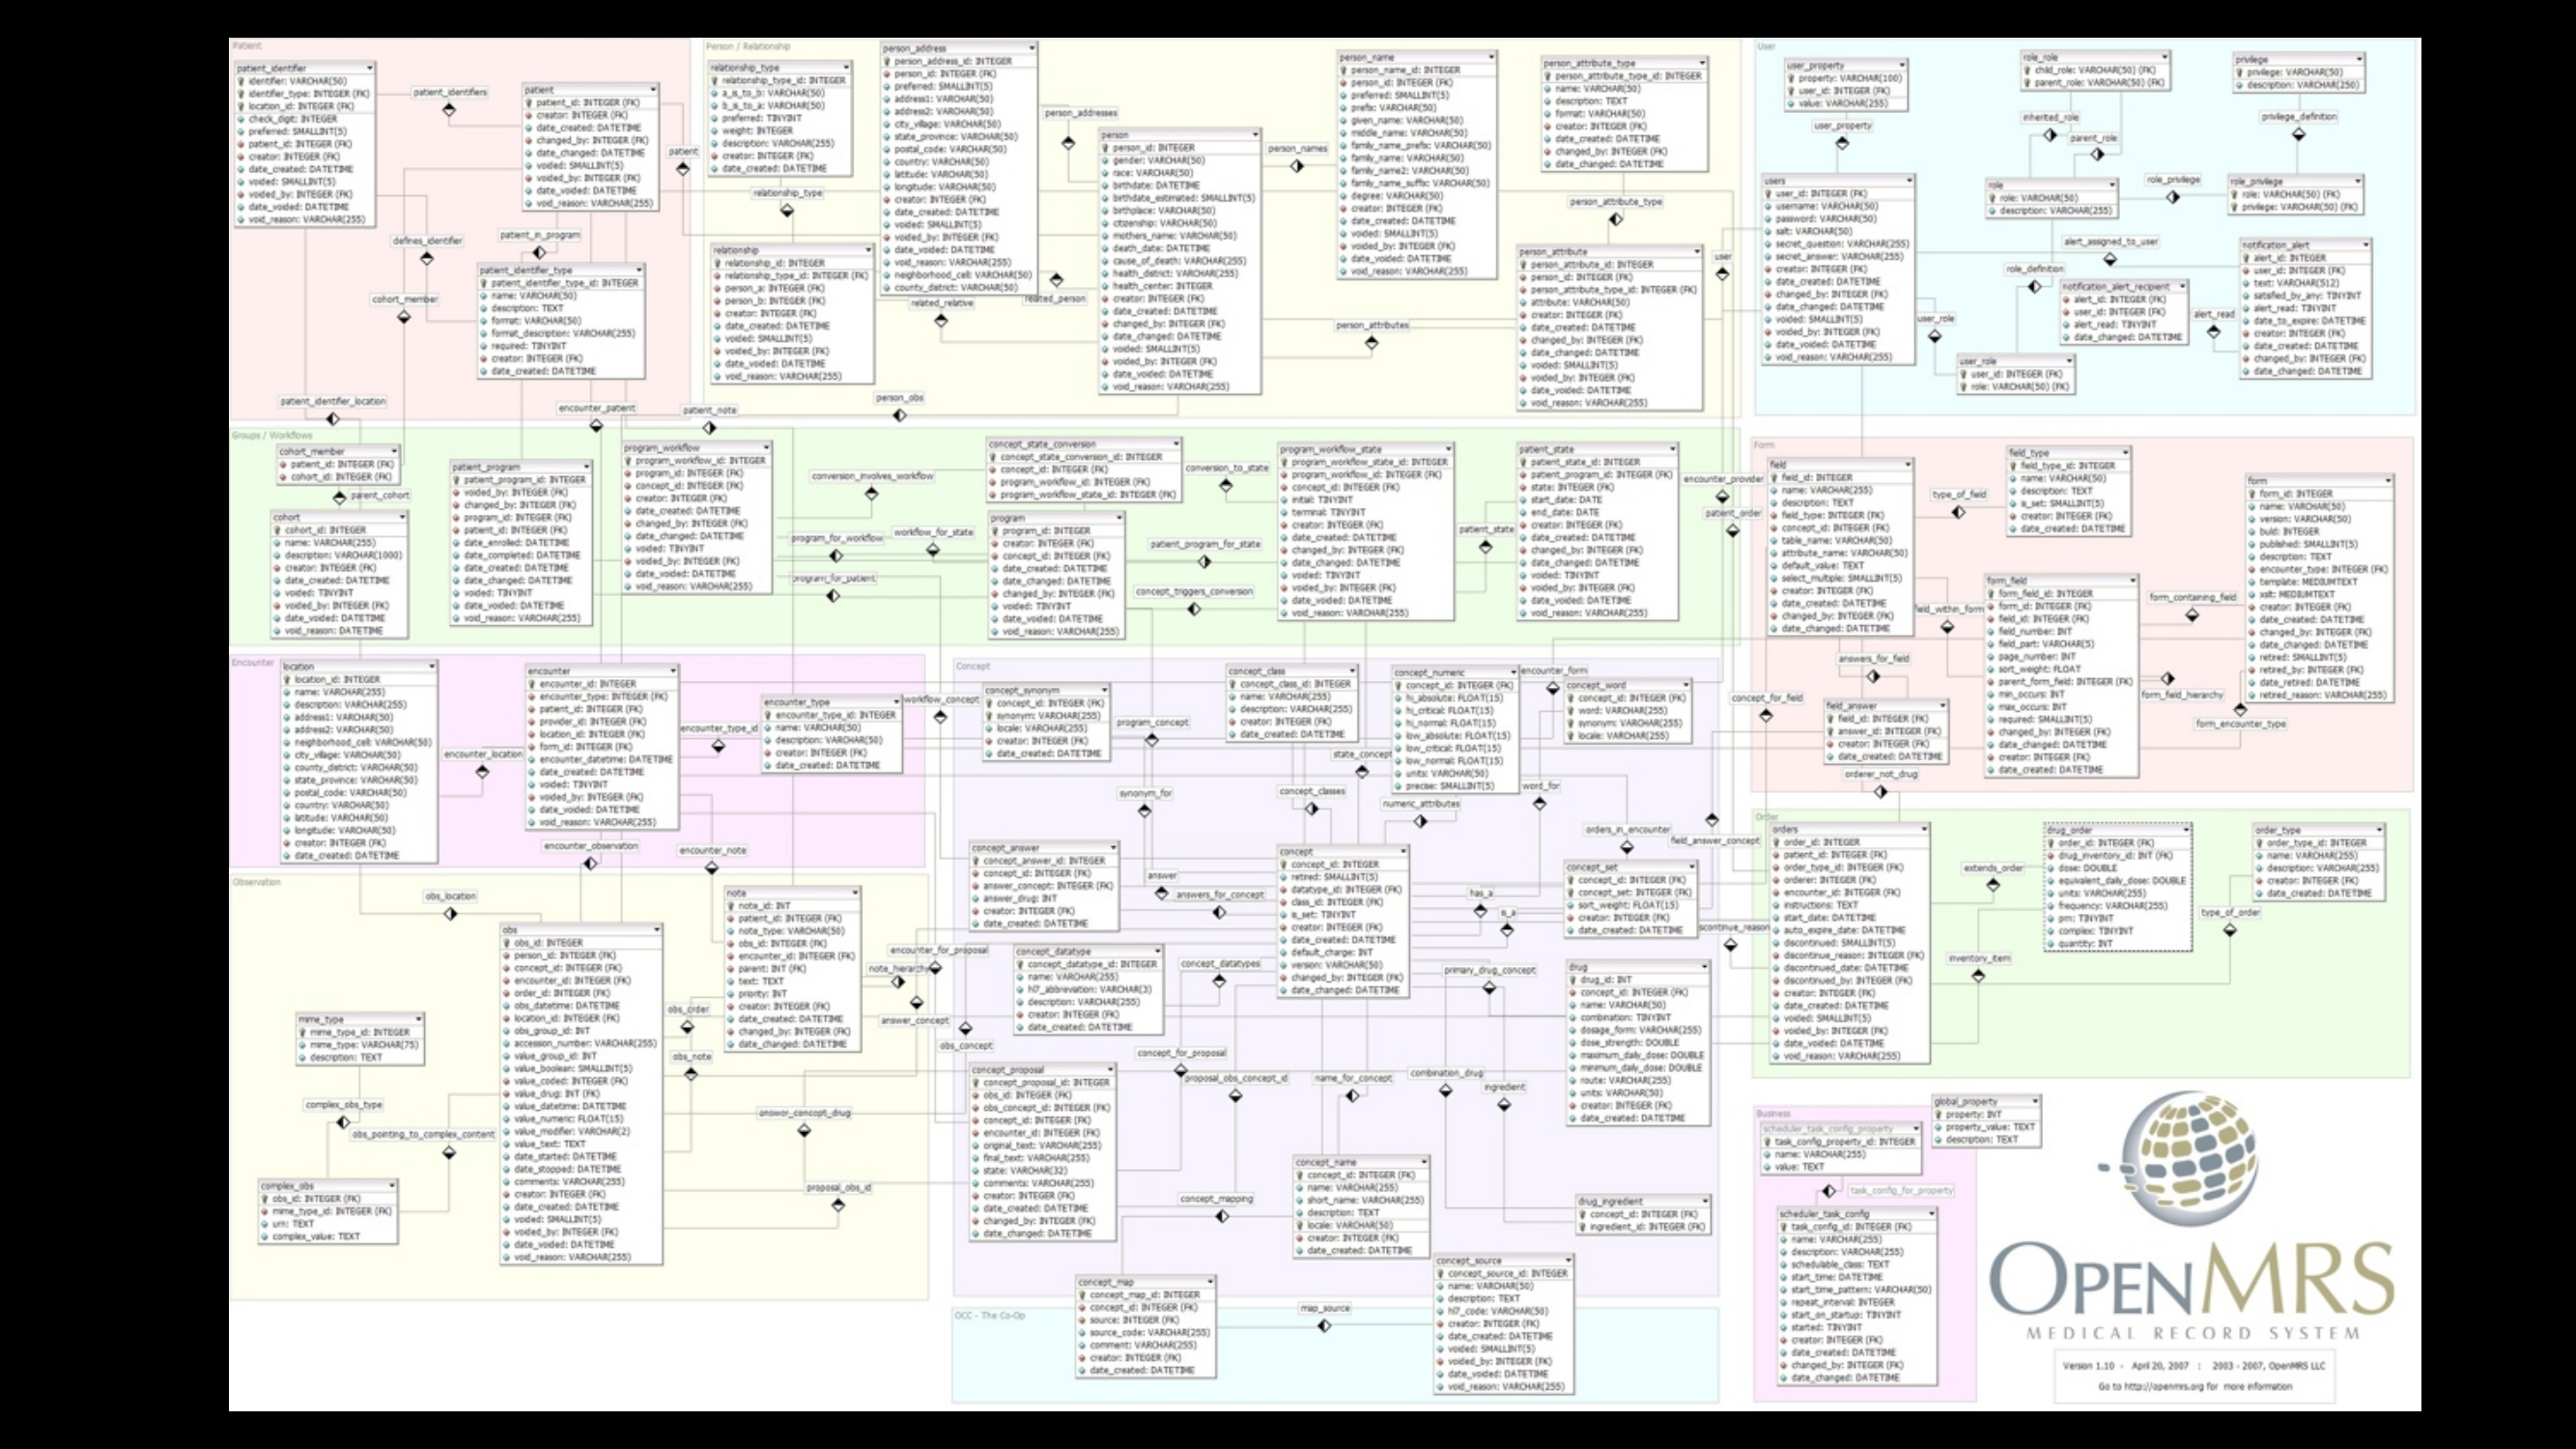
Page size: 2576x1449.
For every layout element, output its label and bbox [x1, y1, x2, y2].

picture [229, 38, 2421, 1411]
